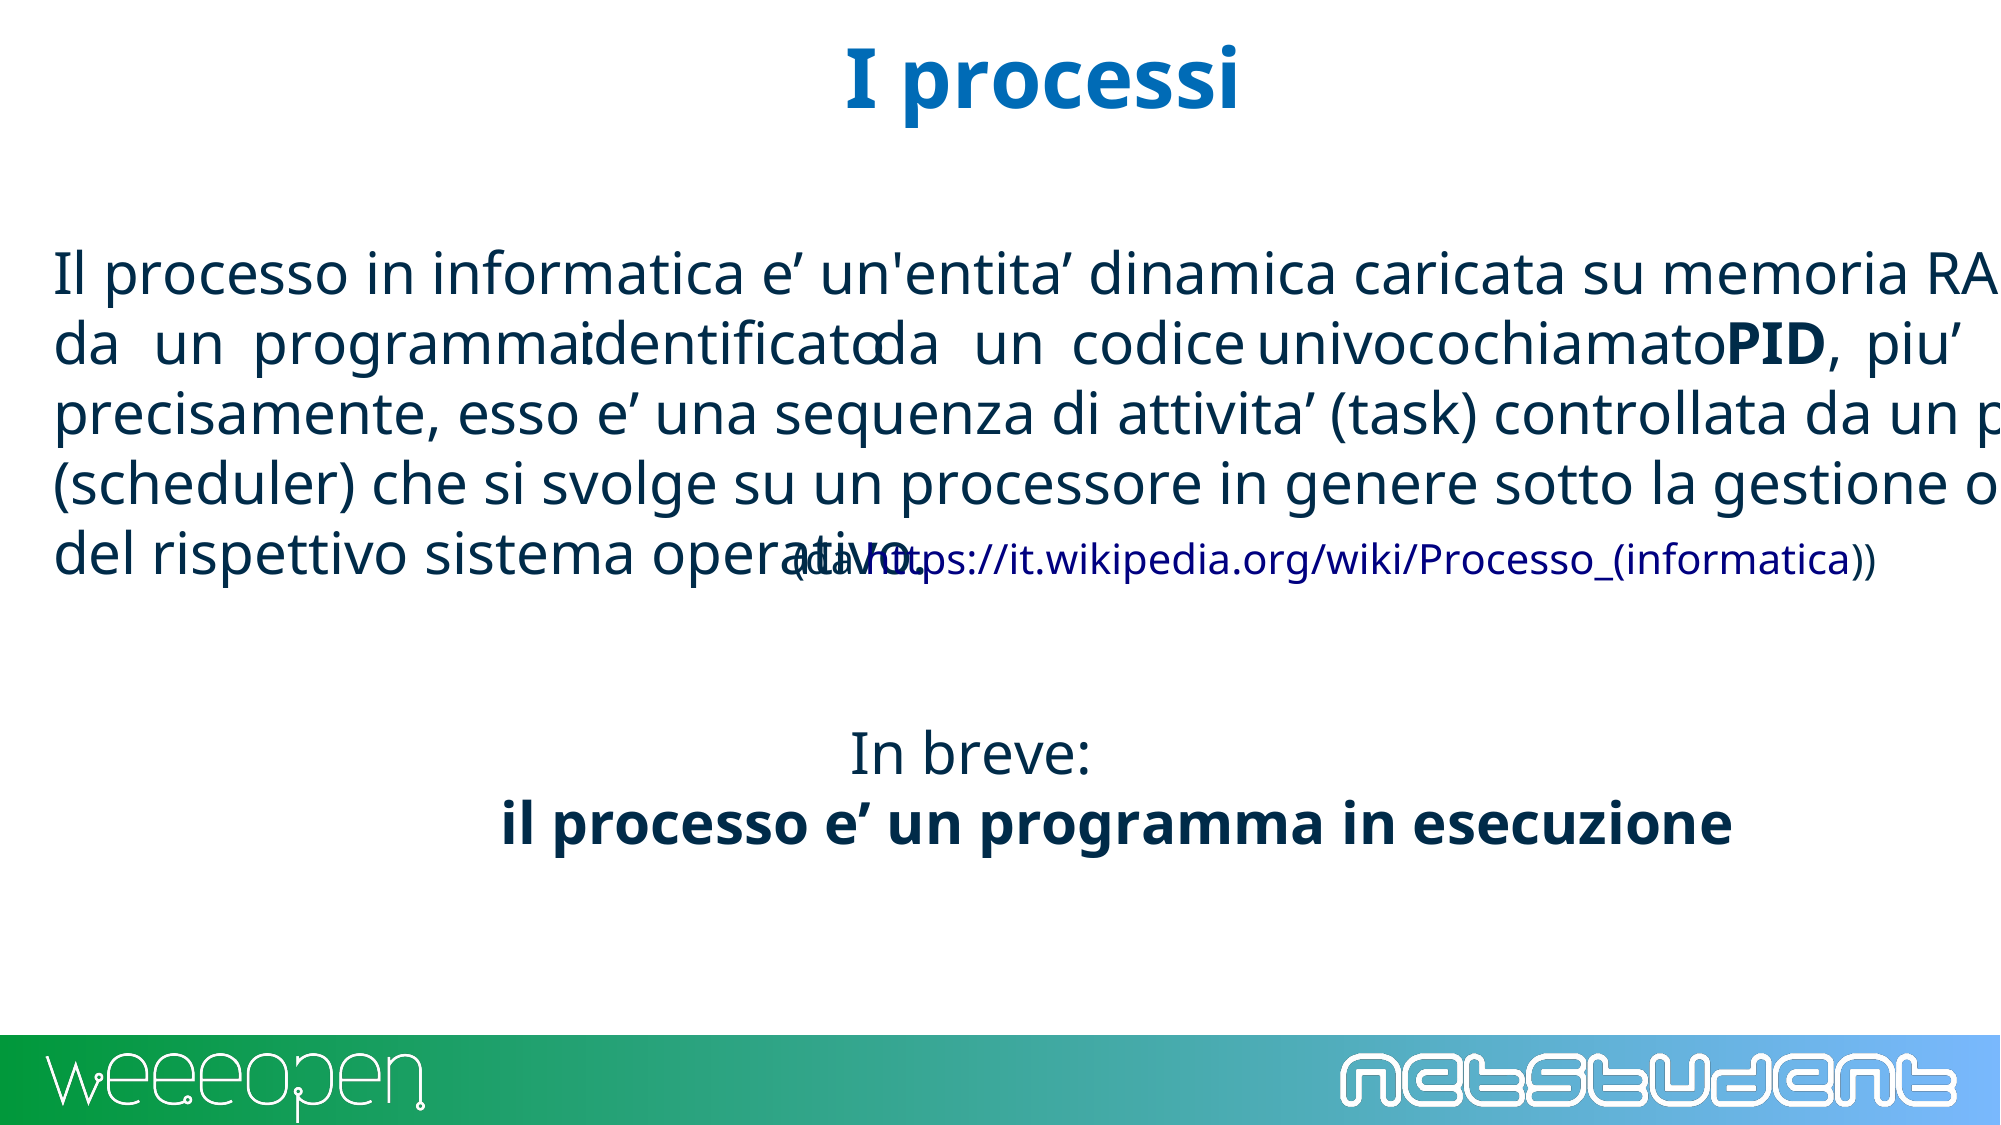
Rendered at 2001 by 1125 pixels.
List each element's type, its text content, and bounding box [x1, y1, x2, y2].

text_box un [973, 302, 1043, 372]
text_box identificato [578, 302, 837, 372]
text_box (scheduler) che si svolge su un processore in genere sotto la gestione o supervisione [53, 442, 1909, 516]
text_box codice [1071, 302, 1225, 372]
text_box un [153, 302, 227, 372]
text_box [1985, 406, 2000, 430]
text_box del rispettivo sistema operativo. [53, 512, 760, 586]
text_box il processo e’ un programma in esecuzione [500, 782, 1496, 856]
text_box da [872, 302, 938, 372]
text_box univoco [1256, 302, 1440, 372]
text_box In breve: [850, 712, 1041, 782]
text_box (da https://it.wikipedia.org/wiki/Processo_(informatica)) [792, 530, 1695, 584]
text_box precisamente, esso e’ una sequenza di attivita’ (task) controllata da un programma [53, 372, 1868, 442]
text_box PID, [1725, 302, 1828, 372]
text_box programma: [252, 302, 539, 372]
text_box [0, 0, 2000, 1125]
text_box da [53, 302, 123, 372]
text_box Il processo in informatica e’ un'entita’ dinamica caricata su memoria RAM generata [53, 232, 1866, 306]
picture [45, 1053, 425, 1123]
text_box I processi [845, 19, 1164, 126]
text_box piu’ [1865, 302, 1955, 376]
text_box chiamato [1472, 302, 1690, 372]
picture [1340, 1053, 1957, 1107]
